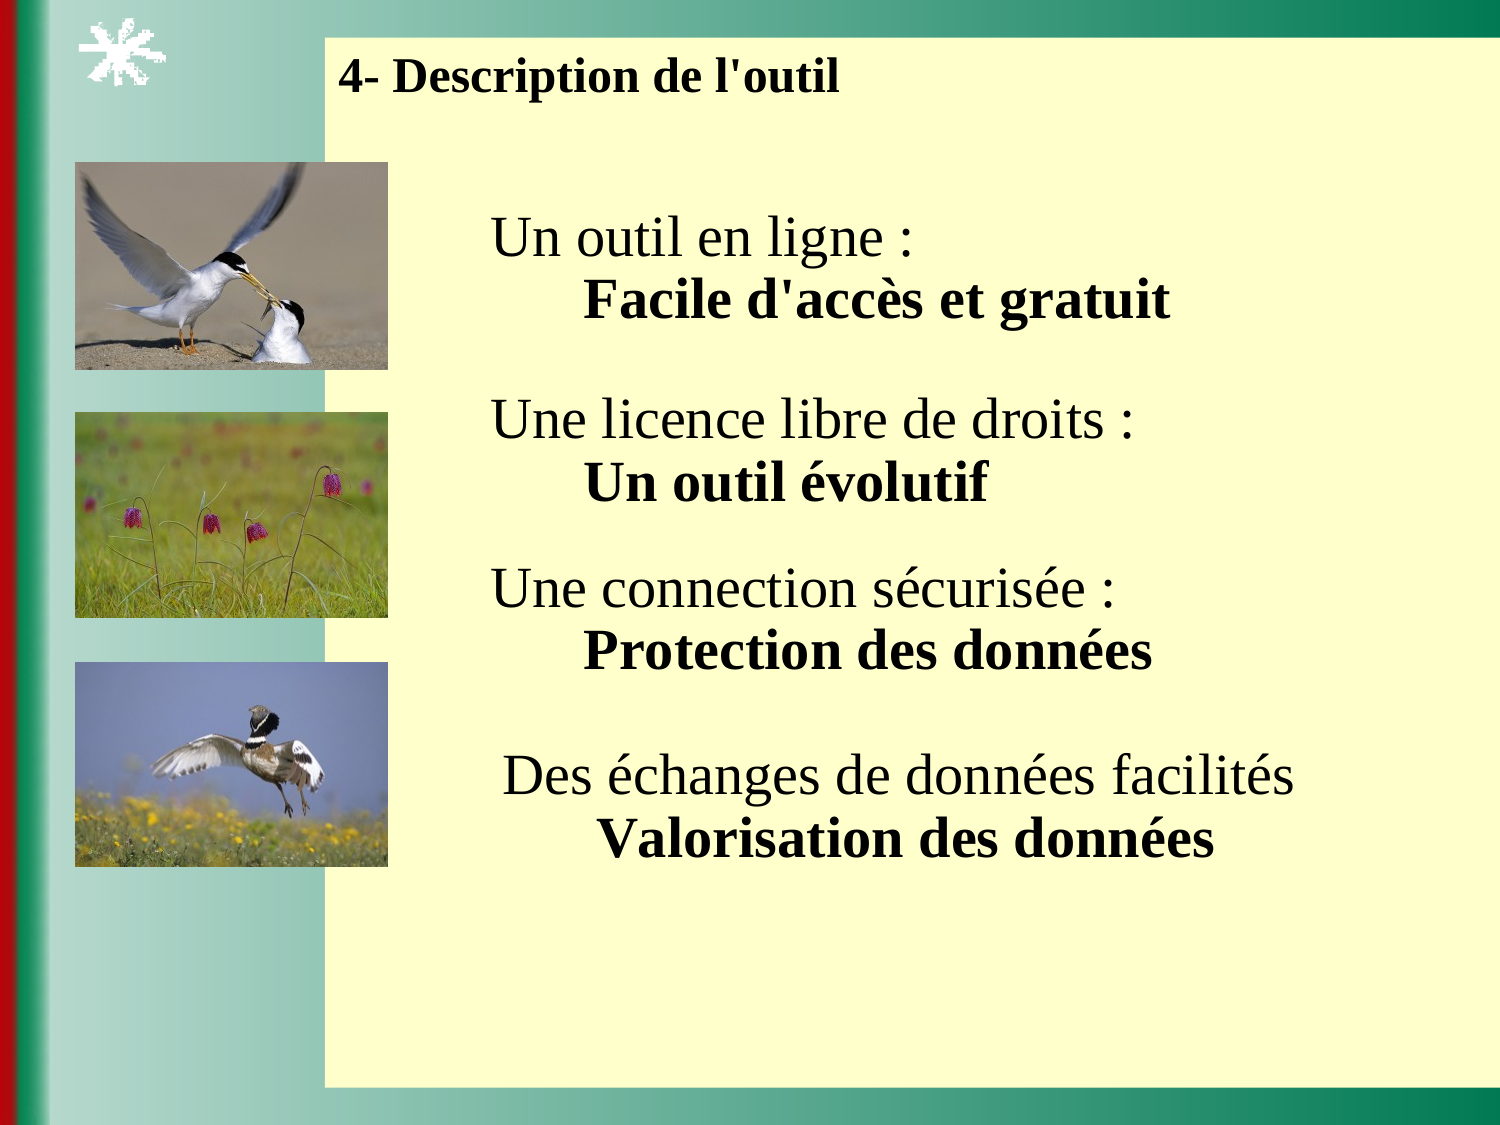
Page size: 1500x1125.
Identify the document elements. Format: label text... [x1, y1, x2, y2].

picture [75, 662, 388, 867]
text_box Des échanges de données facilités Valorisation des données [474, 649, 1363, 901]
text_box Une licence libre de droits : Un outil évolutif [462, 401, 1351, 588]
picture [75, 412, 388, 618]
text_box 4- Description de l'outil [324, 49, 1156, 104]
text_box Une connection sécurisée : Protection des données [462, 588, 1351, 726]
picture [75, 162, 388, 370]
text_box [797, 738, 827, 812]
text_box Un outil en ligne : Facile d'accès et gratuit [462, 262, 1351, 401]
